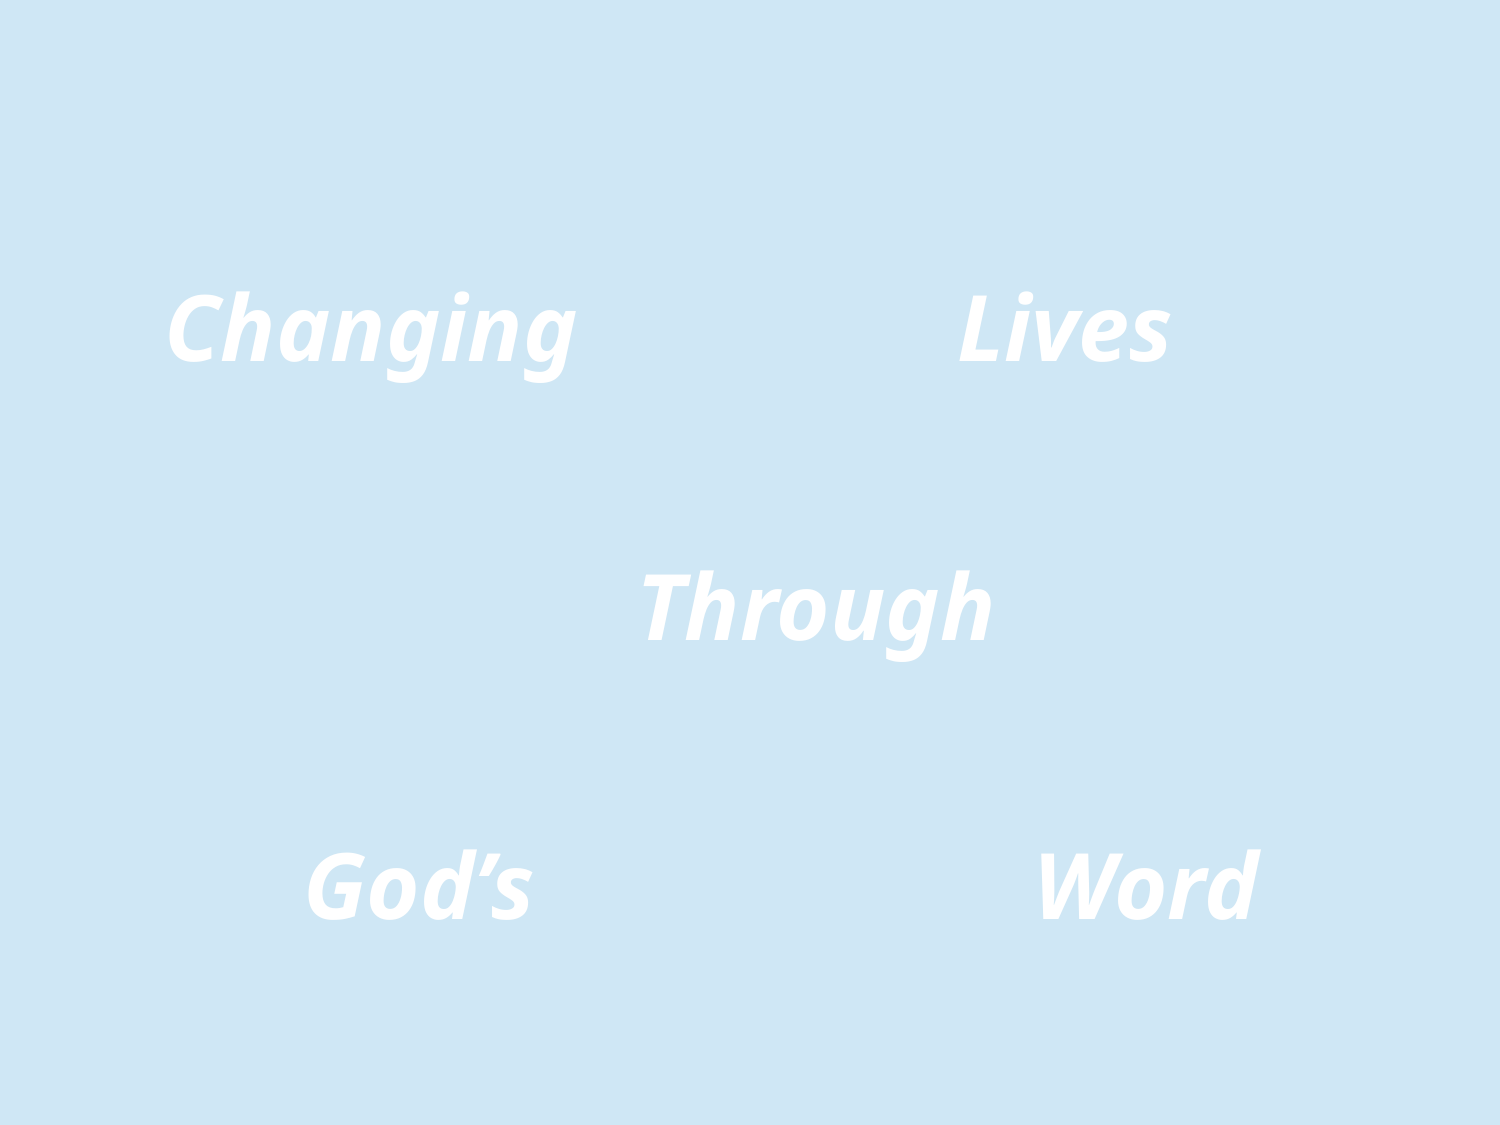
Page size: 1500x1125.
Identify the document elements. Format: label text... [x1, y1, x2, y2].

list Changing Lives Through God’s Word [75, 262, 1425, 1035]
